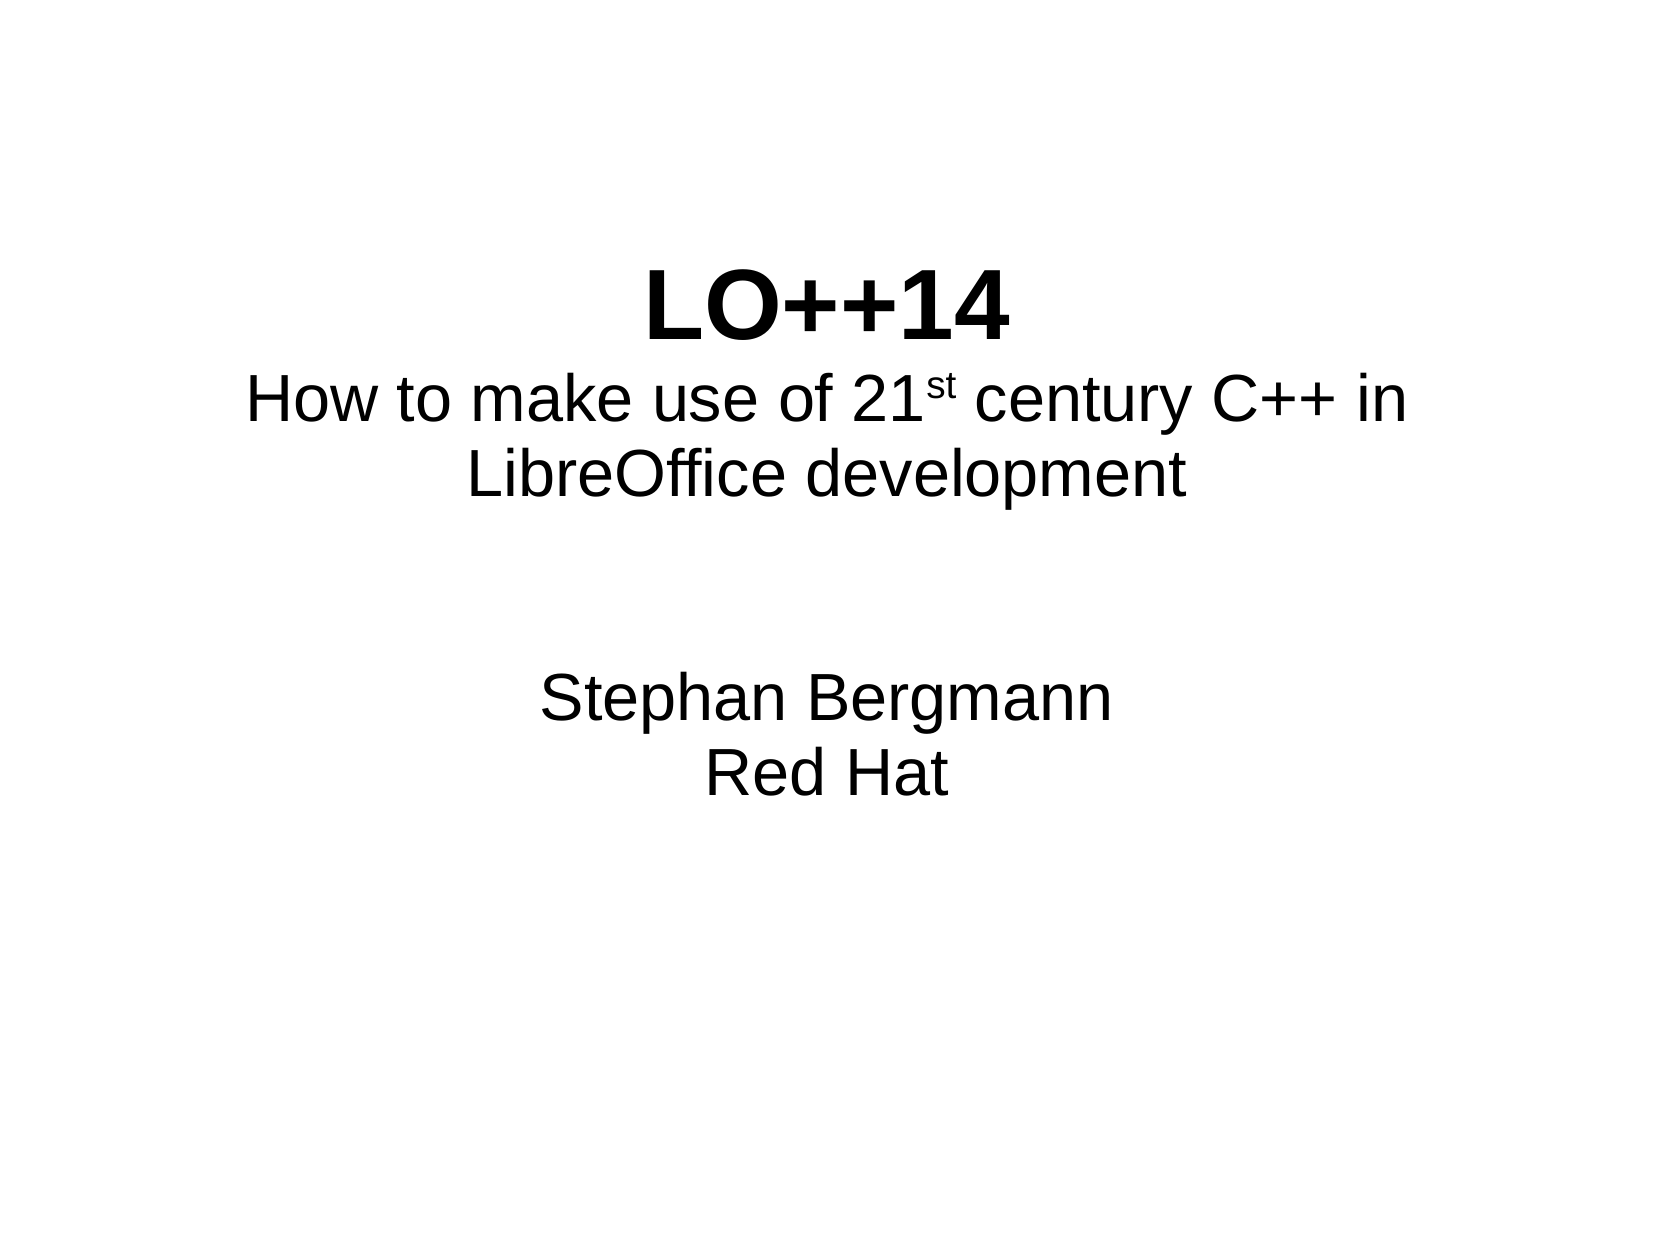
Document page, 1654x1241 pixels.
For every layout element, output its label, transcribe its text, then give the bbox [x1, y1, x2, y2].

subtitle LO++14 How to make use of 21st century C++ in LibreOffice development Stephan Bergmann Red Hat [82, 49, 1571, 1010]
